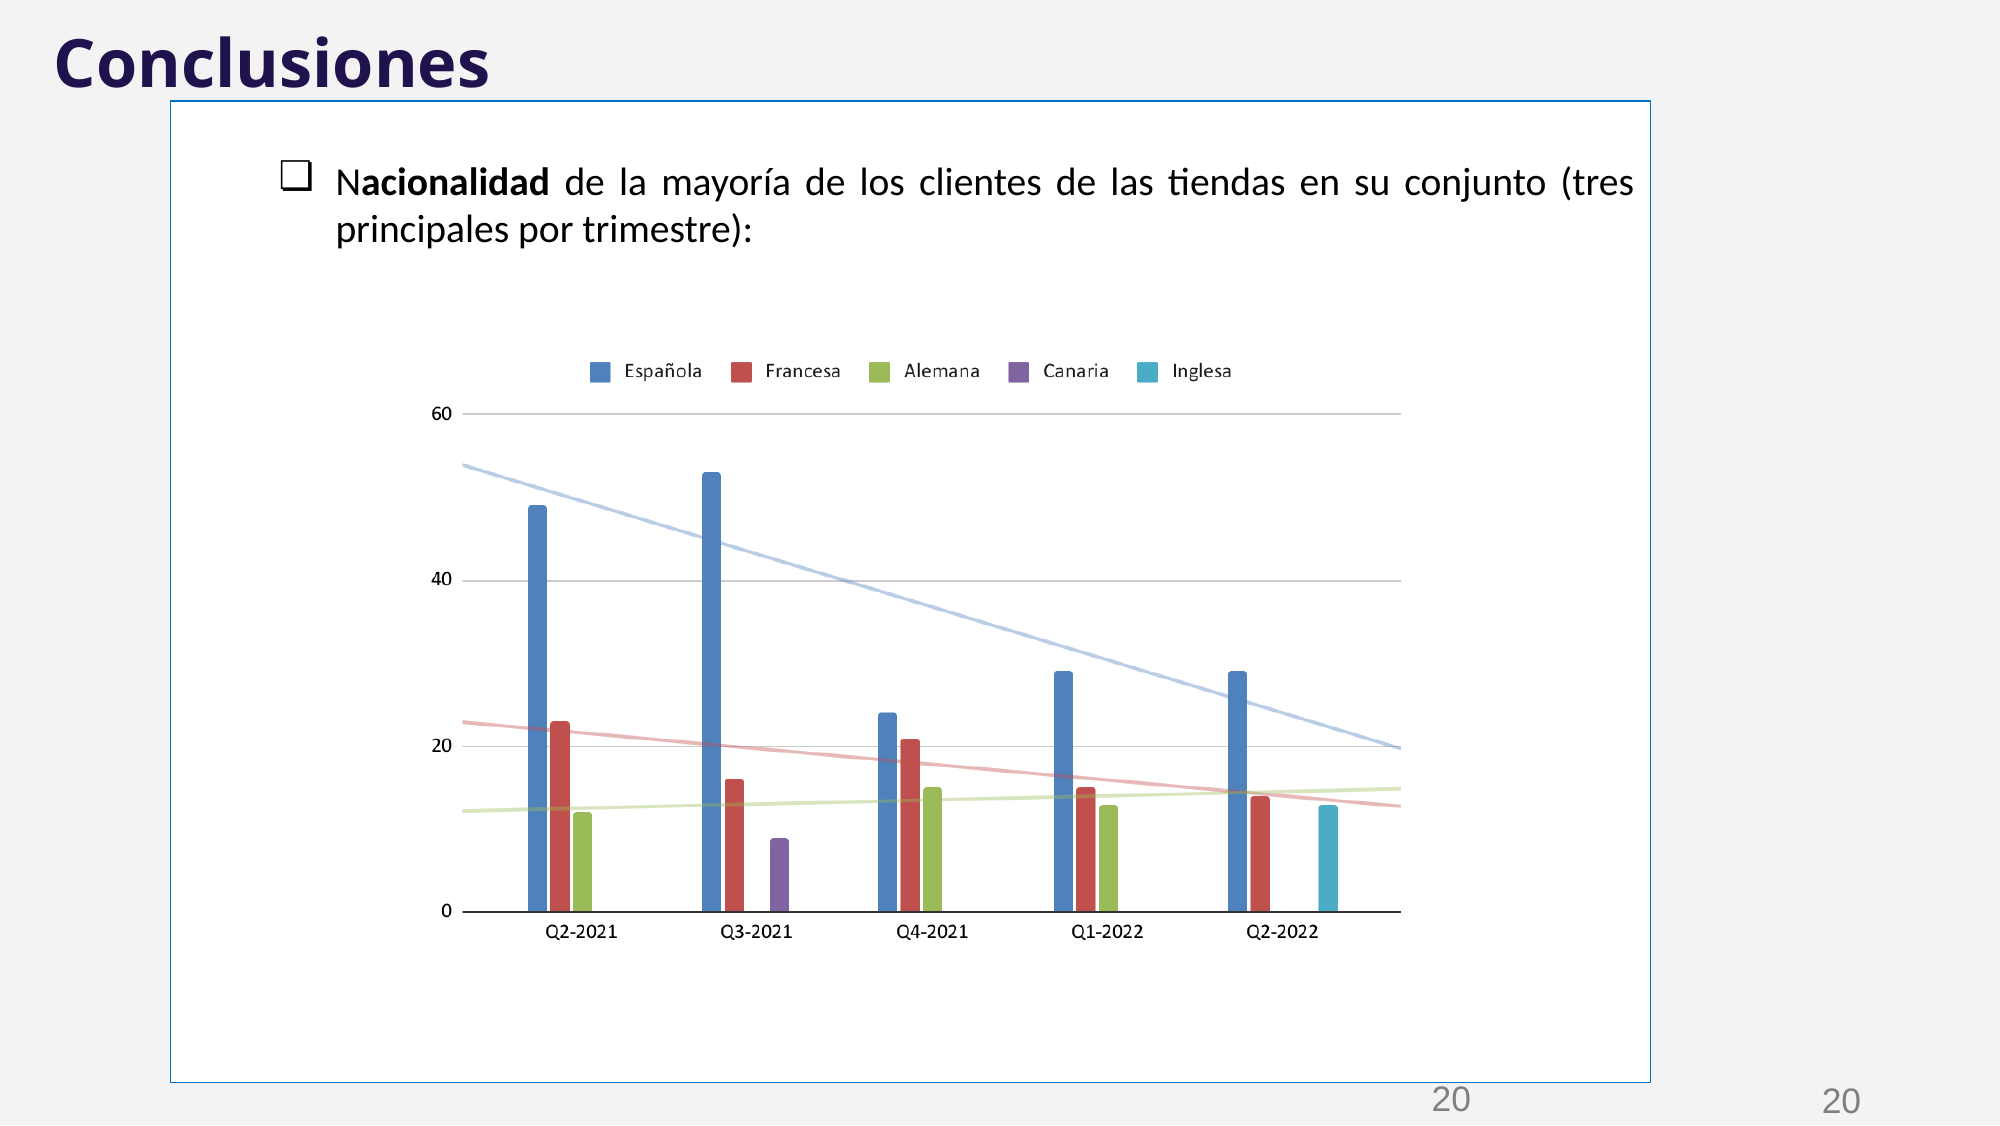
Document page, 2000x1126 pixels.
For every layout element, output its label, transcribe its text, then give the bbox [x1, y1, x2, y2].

text_box Nacionalidad de la mayoría de los clientes de las tiendas en su conjunto (tres principales por trimestre): [170, 100, 1651, 1083]
picture [388, 329, 1433, 975]
text_box Conclusiones [53, 0, 1946, 124]
text_box <number> [1413, 1067, 1881, 1126]
